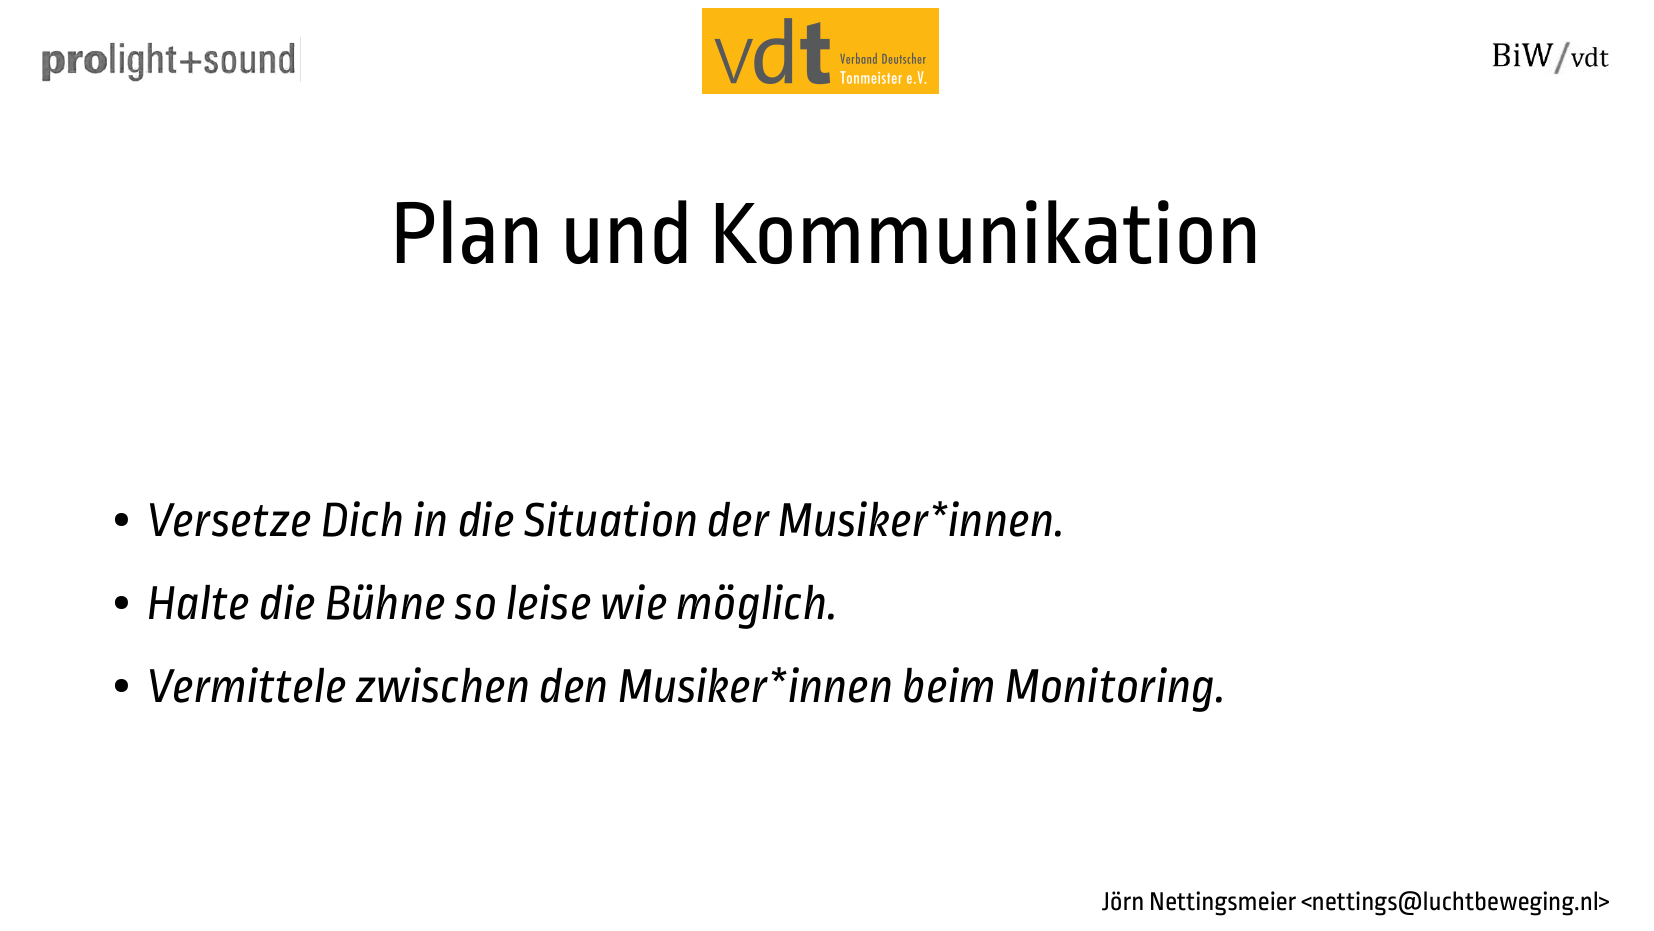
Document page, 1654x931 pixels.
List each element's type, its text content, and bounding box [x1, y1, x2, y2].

picture [1490, 39, 1613, 75]
picture [37, 37, 301, 82]
subtitle Versetze Dich in die Situation der Musiker*innen. Halte die Bühne so leise wie möglich. Vermittele zwischen den Musiker*innen beim Monitoring. [112, 334, 1571, 875]
picture [702, 8, 939, 94]
title Plan und Kommunikation [82, 185, 1571, 285]
